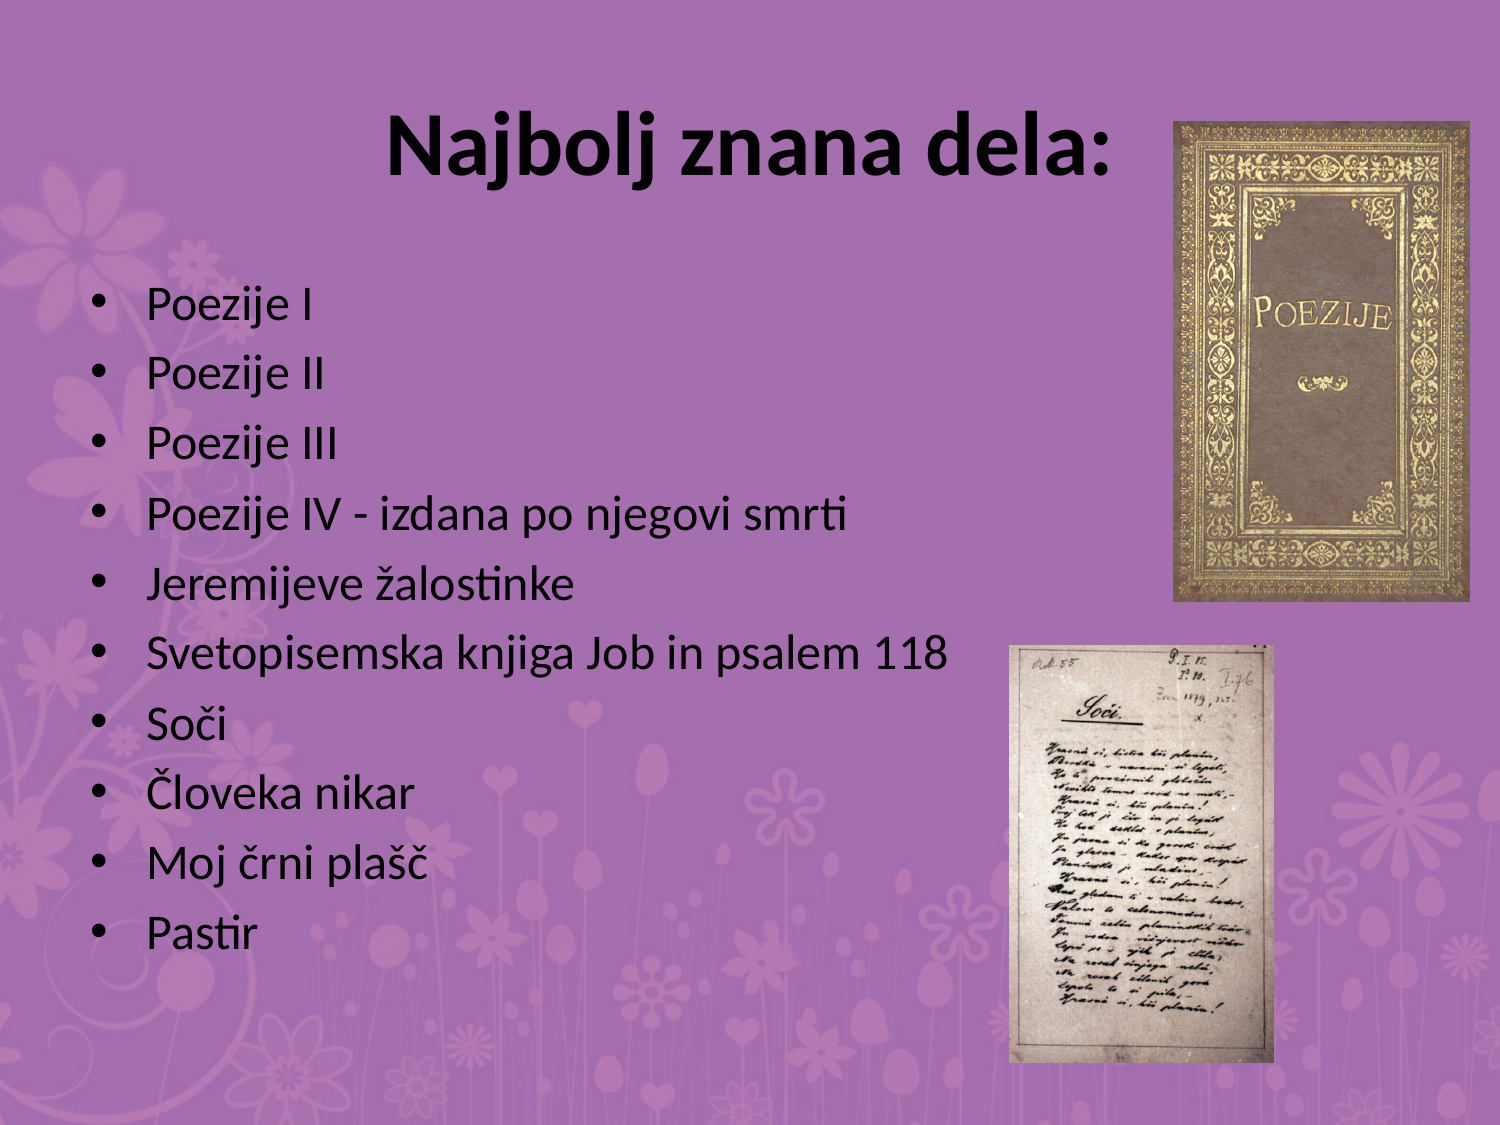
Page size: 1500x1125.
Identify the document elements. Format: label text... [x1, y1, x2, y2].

picture [0, 0, 1500, 1125]
title Najbolj znana dela: [75, 45, 1425, 233]
list Poezije I Poezije II Poezije III Poezije IV - izdana po njegovi smrti Jeremijeve žalostinke Svetopisemska knjiga Job in psalem 118 Soči Človeka nikar Moj črni plašč Pastir [75, 262, 1425, 1005]
